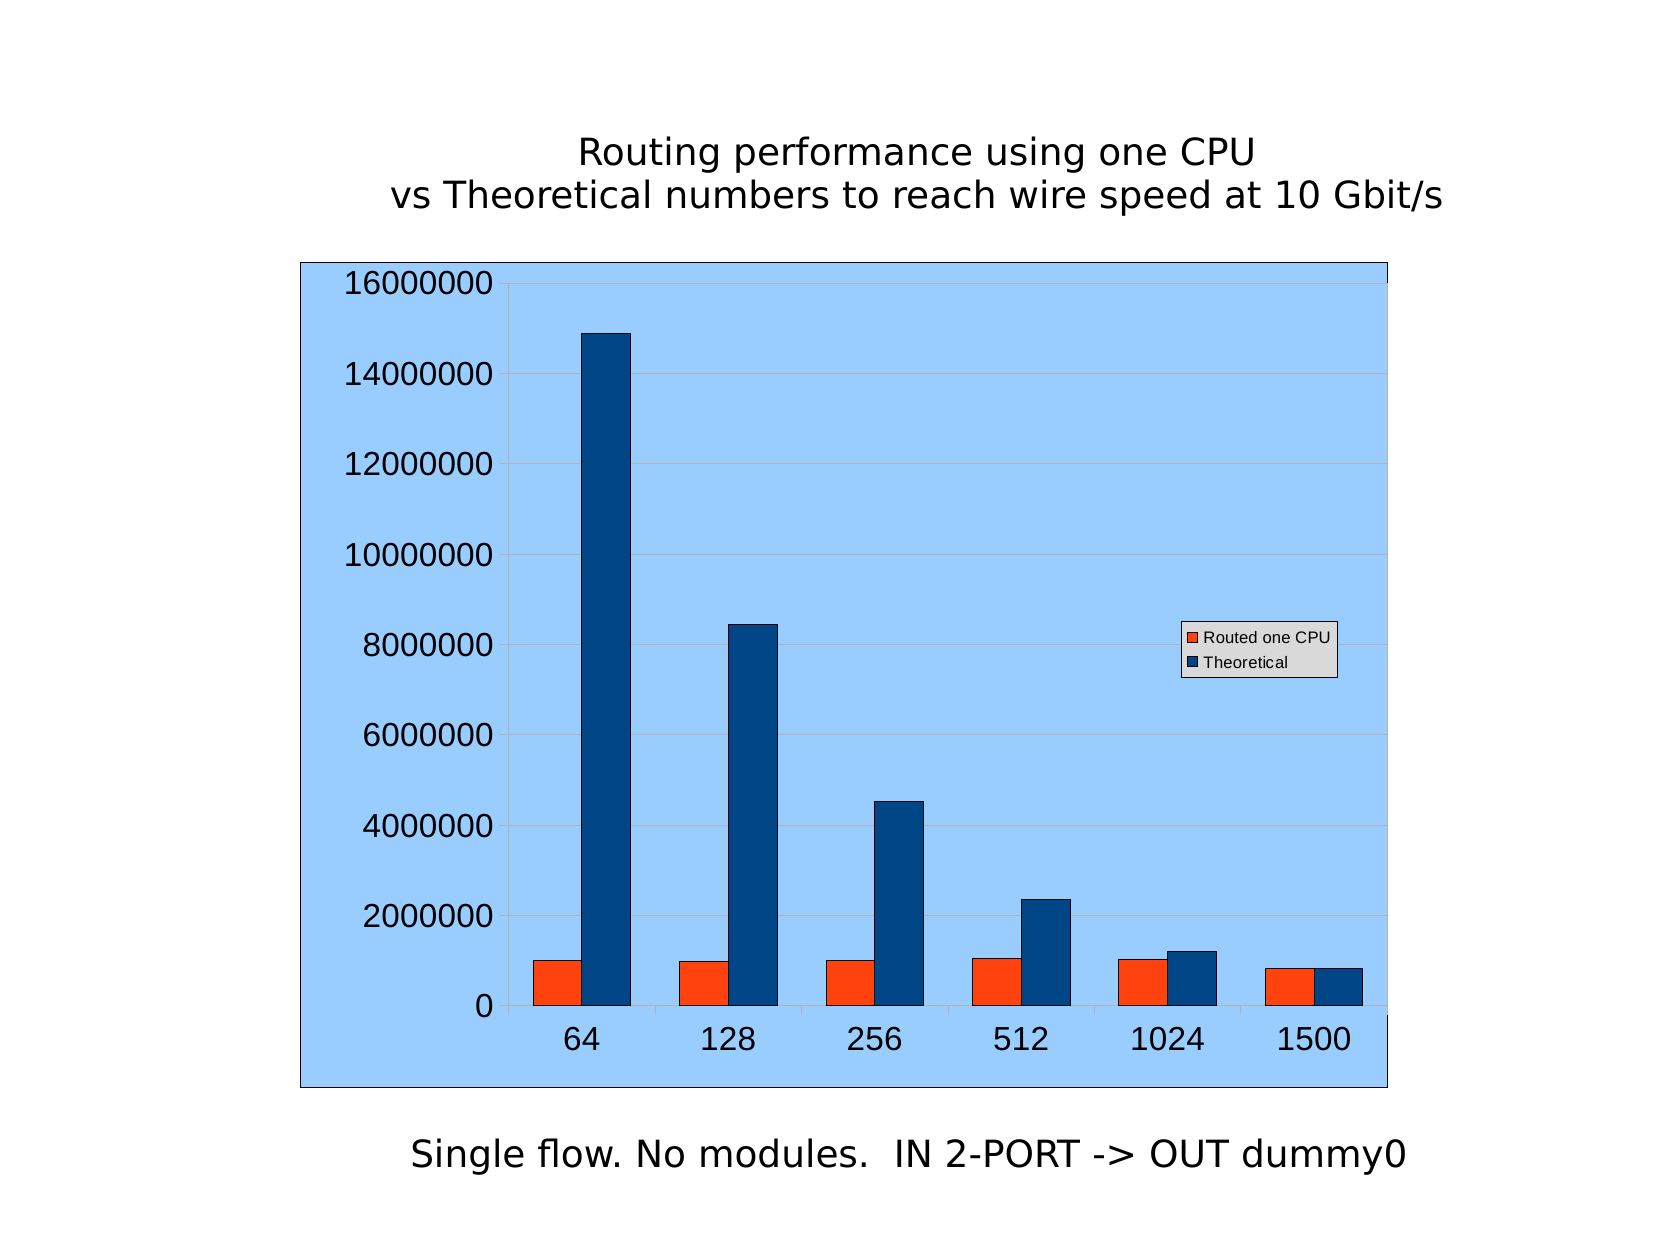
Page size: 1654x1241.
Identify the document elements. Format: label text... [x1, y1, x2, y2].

text_box Routing performance using one CPU vs Theoretical numbers to reach wire speed at 10 Gbit/s [375, 123, 1461, 226]
chart [300, 262, 1388, 1088]
text_box Single flow. No modules. IN 2-PORT -> OUT dummy0 [395, 1125, 1424, 1184]
